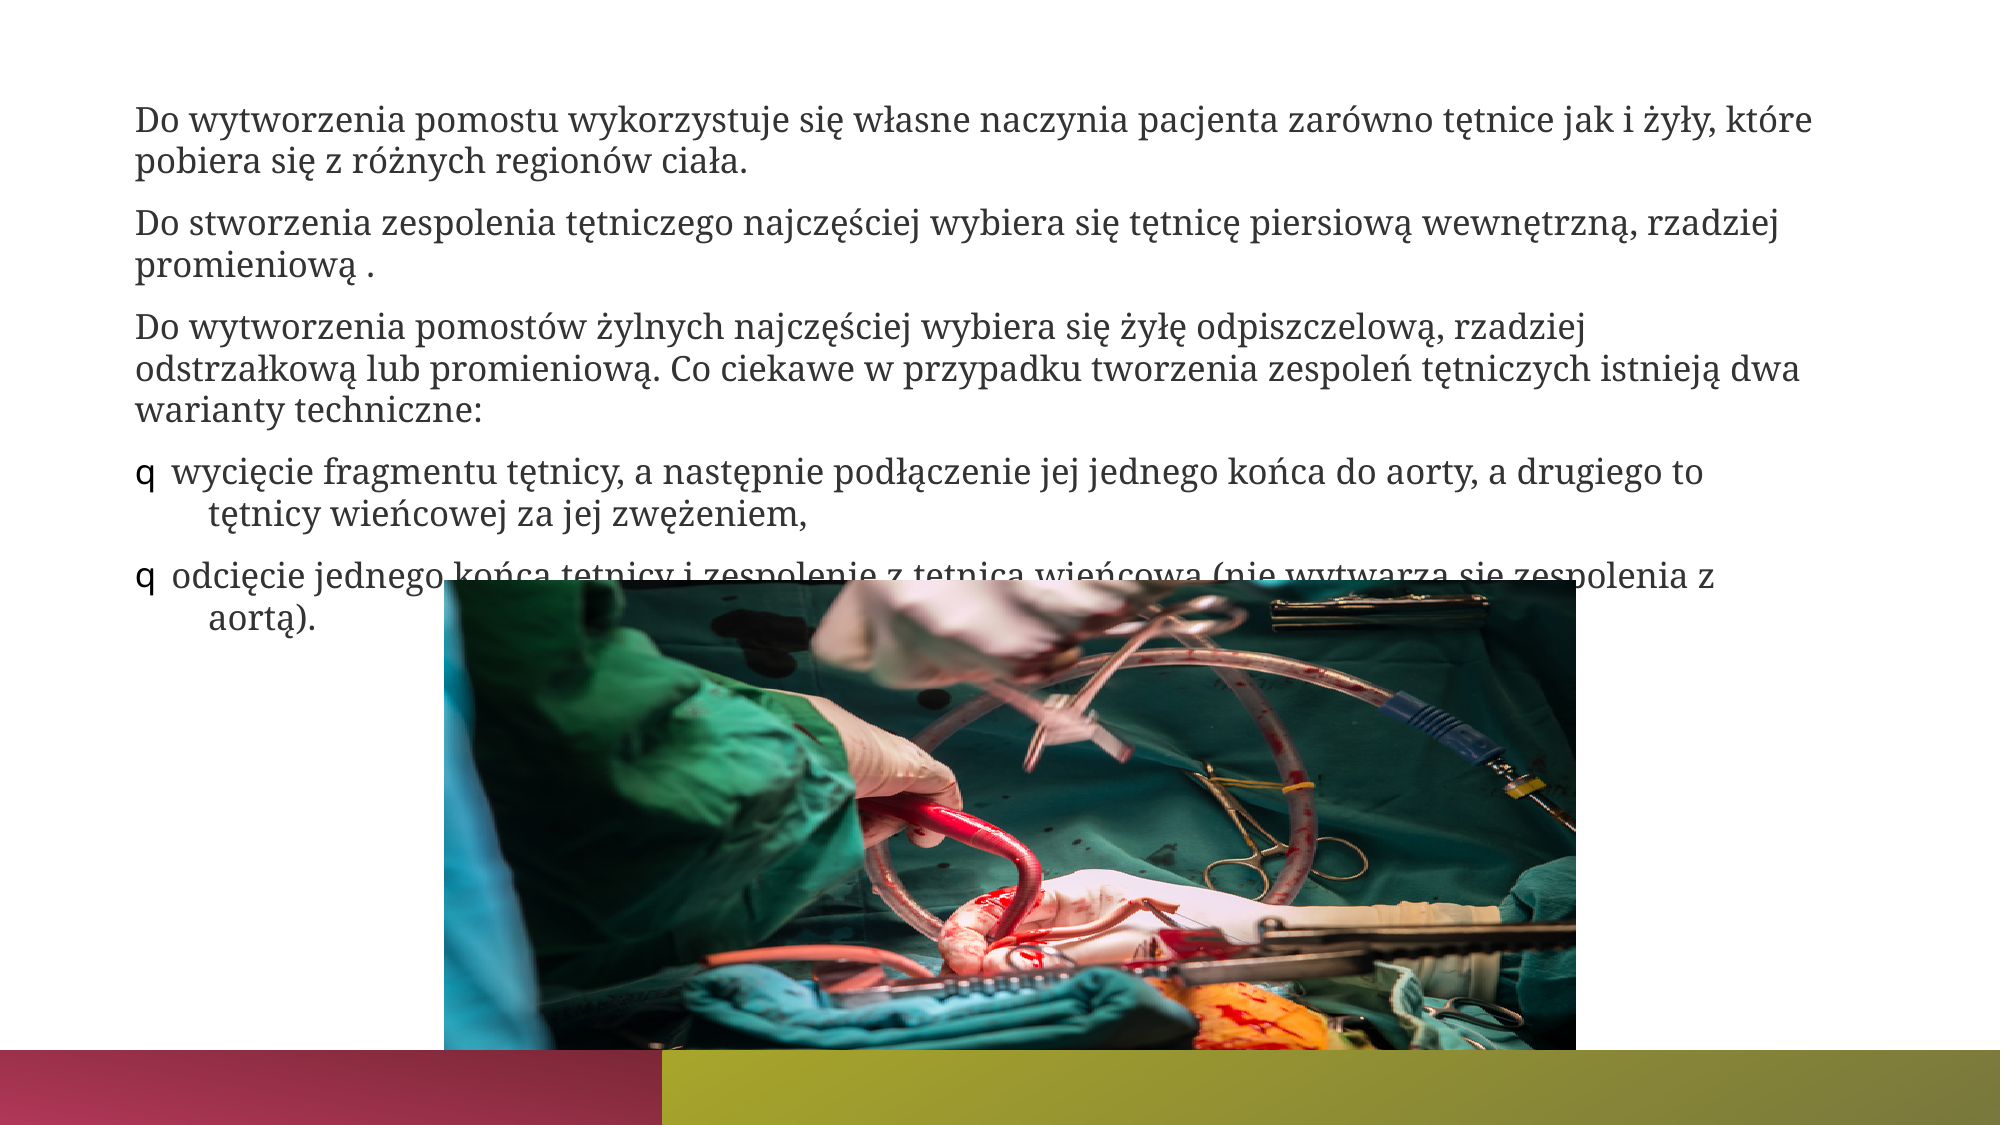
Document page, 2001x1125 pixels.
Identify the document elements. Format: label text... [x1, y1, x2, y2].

picture [444, 581, 1576, 1051]
list Do wytworzenia pomostu wykorzystuje się własne naczynia pacjenta zarówno tętnice jak i żyły, które pobiera się z różnych regionów ciała. Do stworzenia zespolenia tętniczego najczęściej wybiera się tętnicę piersiową wewnętrzną, rzadziej promieniową . Do wytworzenia pomostów żylnych najczęściej wybiera się żyłę odpiszczelową, rzadziej odstrzałkową lub promieniową. Co ciekawe w przypadku tworzenia zespoleń tętniczych istnieją dwa warianty techniczne: wycięcie fragmentu tętnicy, a następnie podłączenie jej jednego końca do aorty, a drugiego to tętnicy wieńcowej za jej zwężeniem, odcięcie jednego końca tętnicy i zespolenie z tętnicą wieńcową (nie wytwarza się zespolenia z aortą). [134, 97, 1815, 747]
